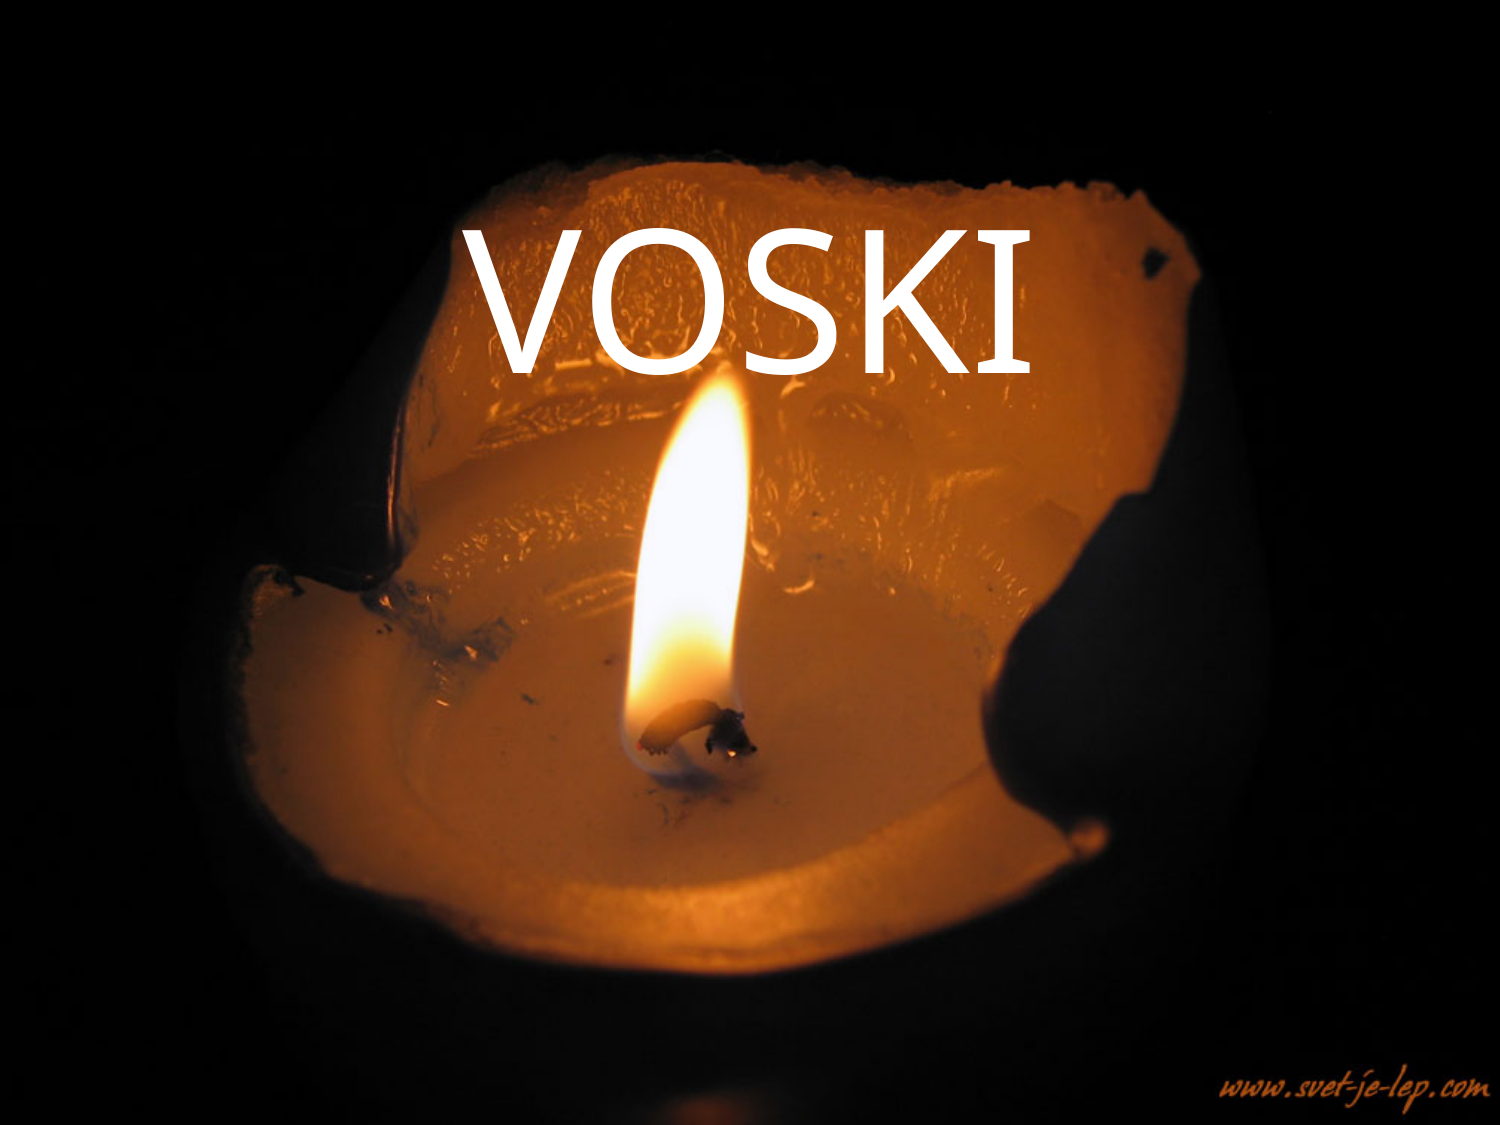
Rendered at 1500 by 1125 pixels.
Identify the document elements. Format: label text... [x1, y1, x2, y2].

title VOSKI [112, 99, 1388, 488]
picture [0, 0, 1500, 1125]
subtitle [225, 637, 1275, 925]
